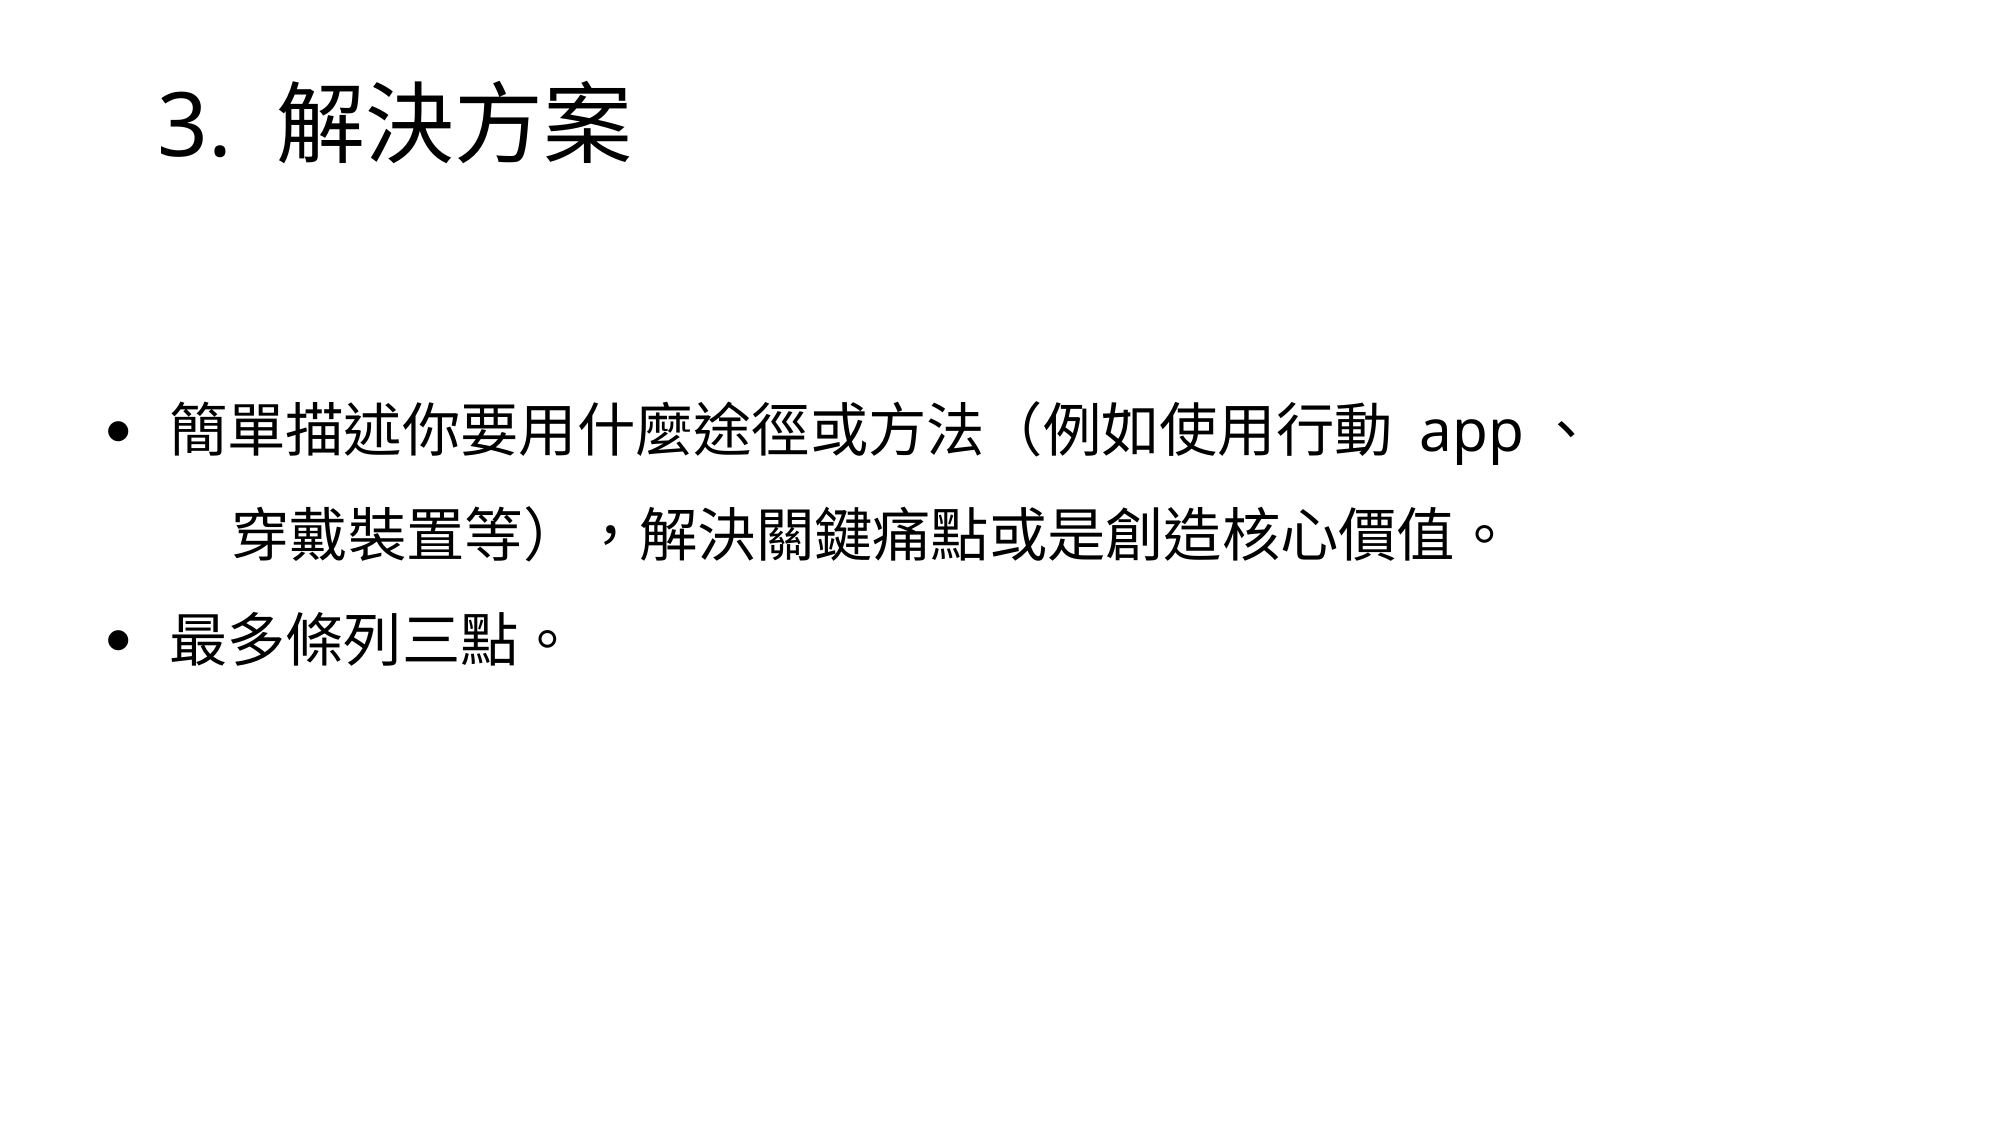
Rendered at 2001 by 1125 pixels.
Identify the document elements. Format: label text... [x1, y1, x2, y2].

title 3. 解決方案 [137, 59, 1863, 278]
text_box 簡單描述你要用什麼途徑或方法（例如使用行動 app、穿戴裝置等），解決關鍵痛點或是創造核心價值。 最多條列三點。 [86, 338, 1624, 731]
